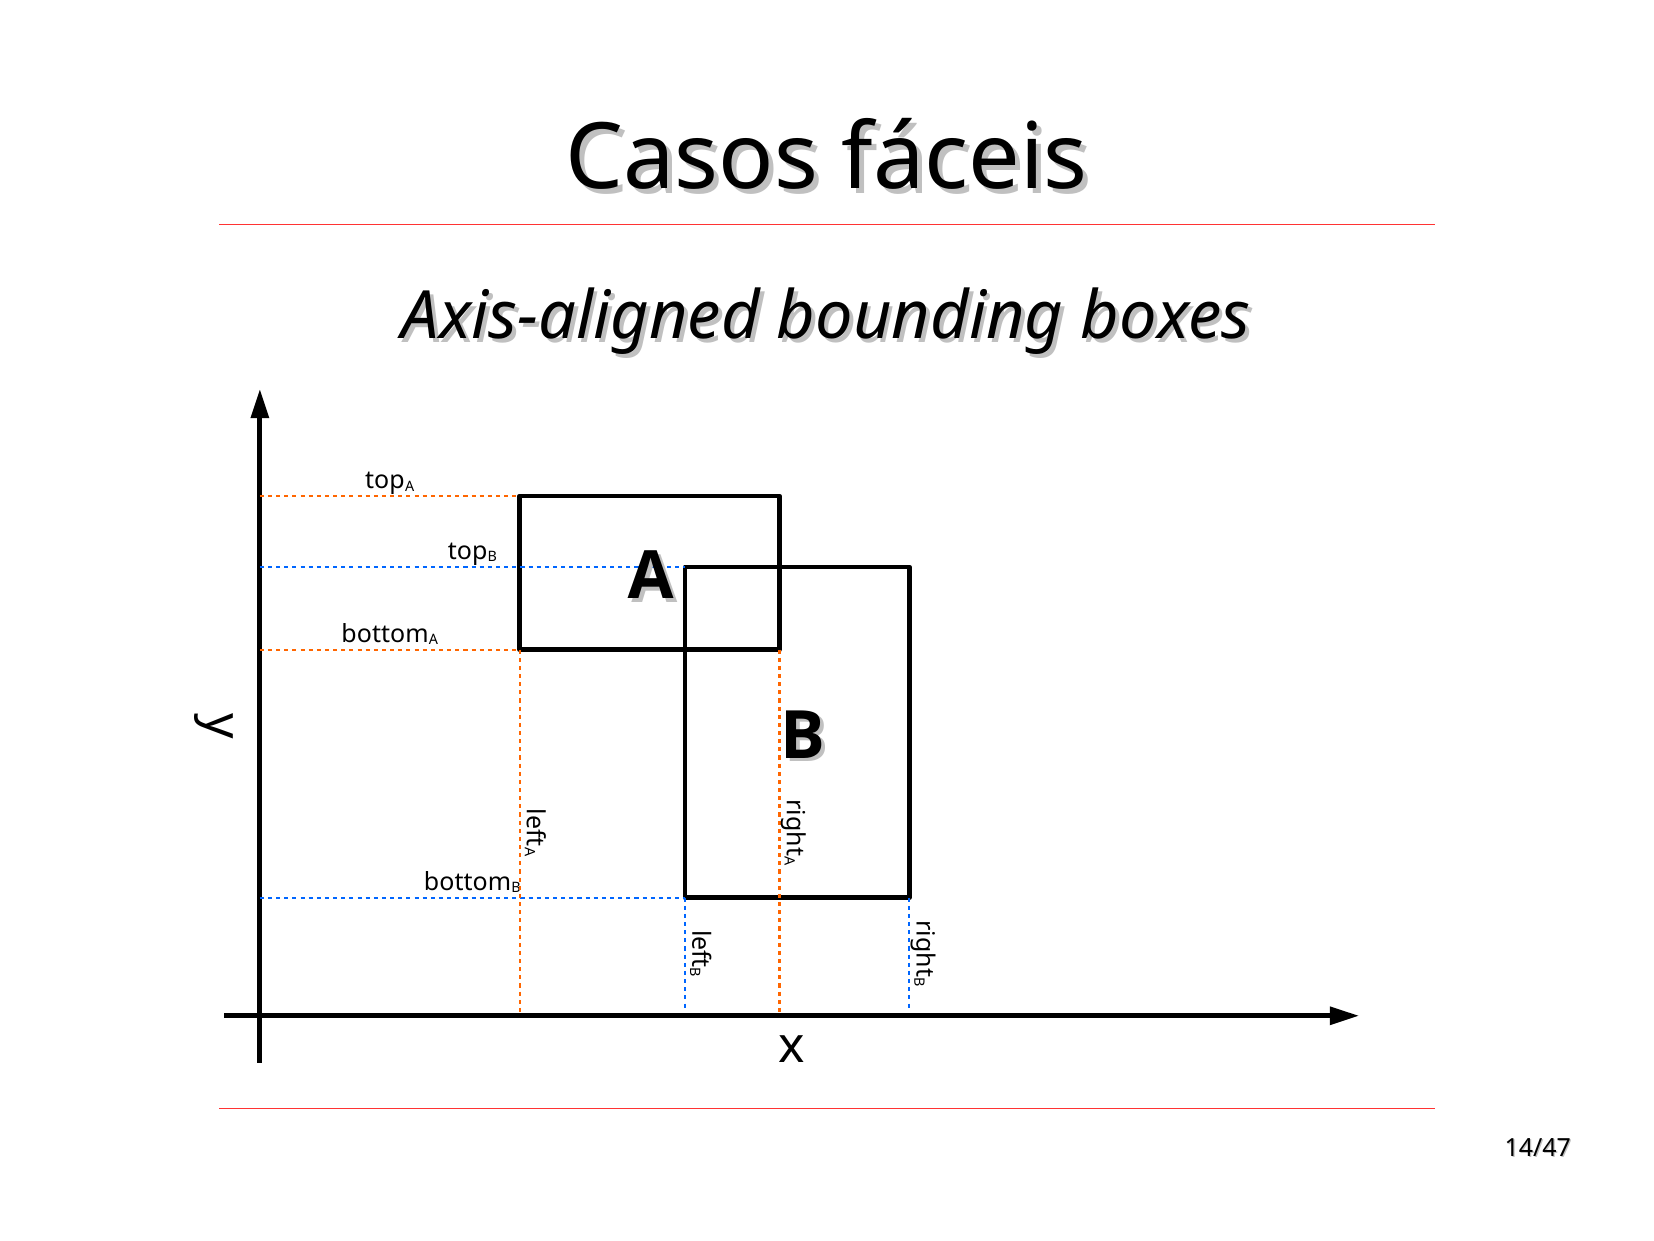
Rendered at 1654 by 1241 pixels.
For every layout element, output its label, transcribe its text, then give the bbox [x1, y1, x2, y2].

title Casos fáceis [82, 49, 1571, 257]
text_box A [612, 519, 686, 621]
text_box B [765, 679, 839, 780]
subtitle [240, 290, 1414, 1096]
text_box Axis-aligned bounding boxes [363, 259, 1291, 361]
